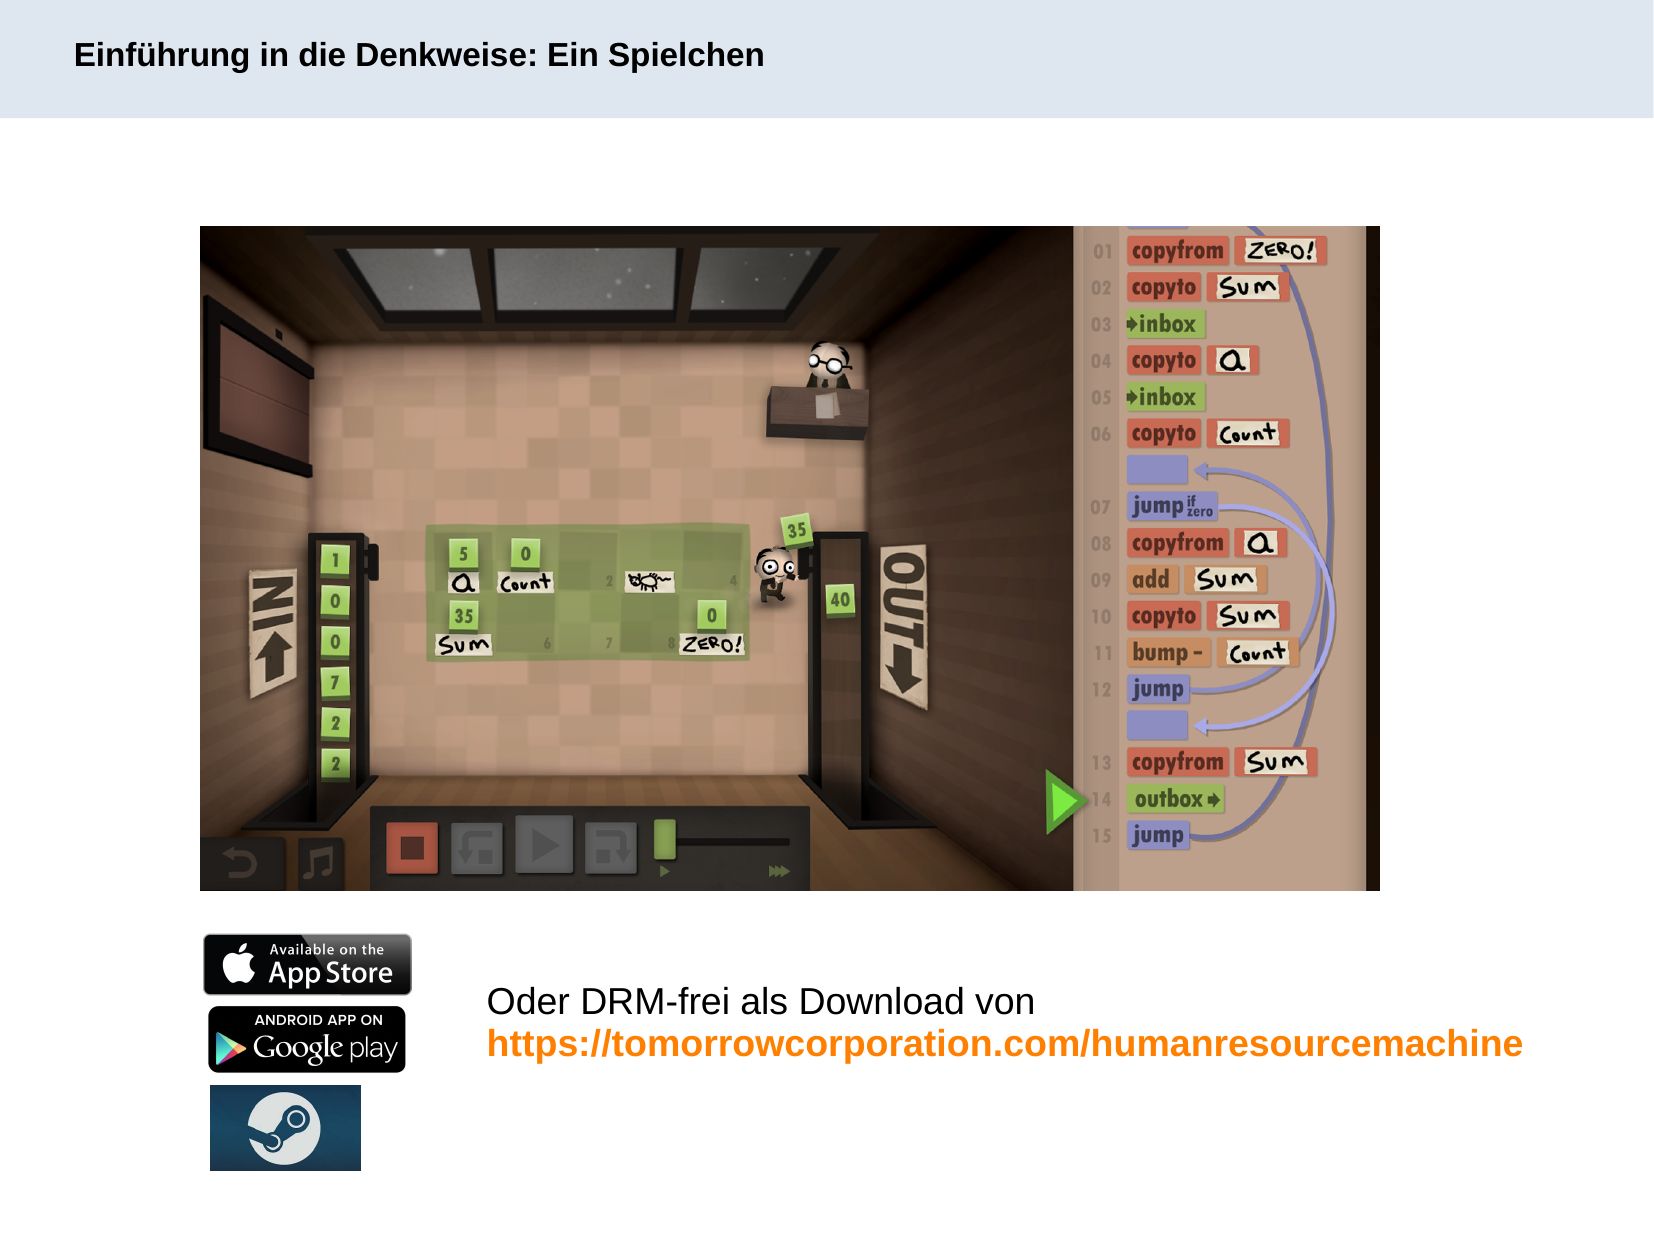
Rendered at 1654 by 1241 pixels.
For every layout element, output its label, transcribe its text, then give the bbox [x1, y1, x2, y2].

text_box Oder DRM-frei als Download von https://tomorrowcorporation.com/humanresourcemachine [471, 973, 1590, 1115]
picture [174, 928, 433, 1074]
text_box Einführung in die Denkweise: Ein Spielchen [59, 29, 1565, 82]
picture [210, 1085, 361, 1171]
picture [200, 226, 1380, 891]
